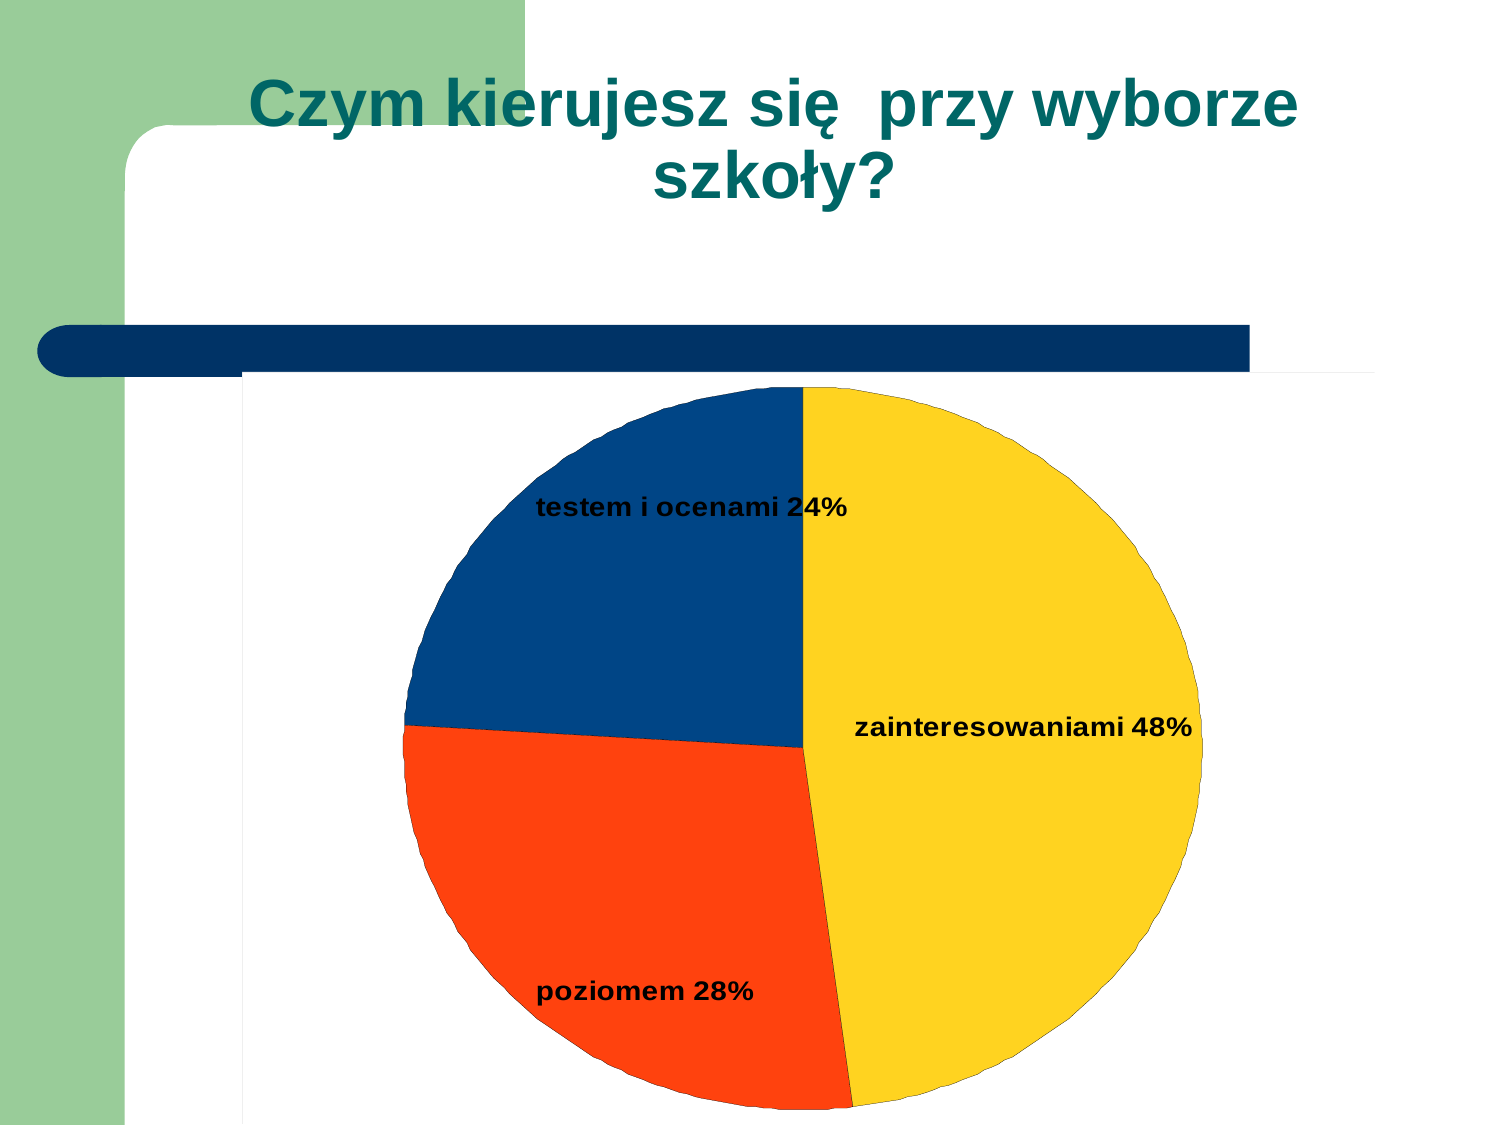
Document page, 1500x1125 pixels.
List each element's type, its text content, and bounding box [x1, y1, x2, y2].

text_box Czym kierujesz się przy wyborze szkoły? [136, 69, 1414, 301]
picture [242, 371, 1377, 1125]
